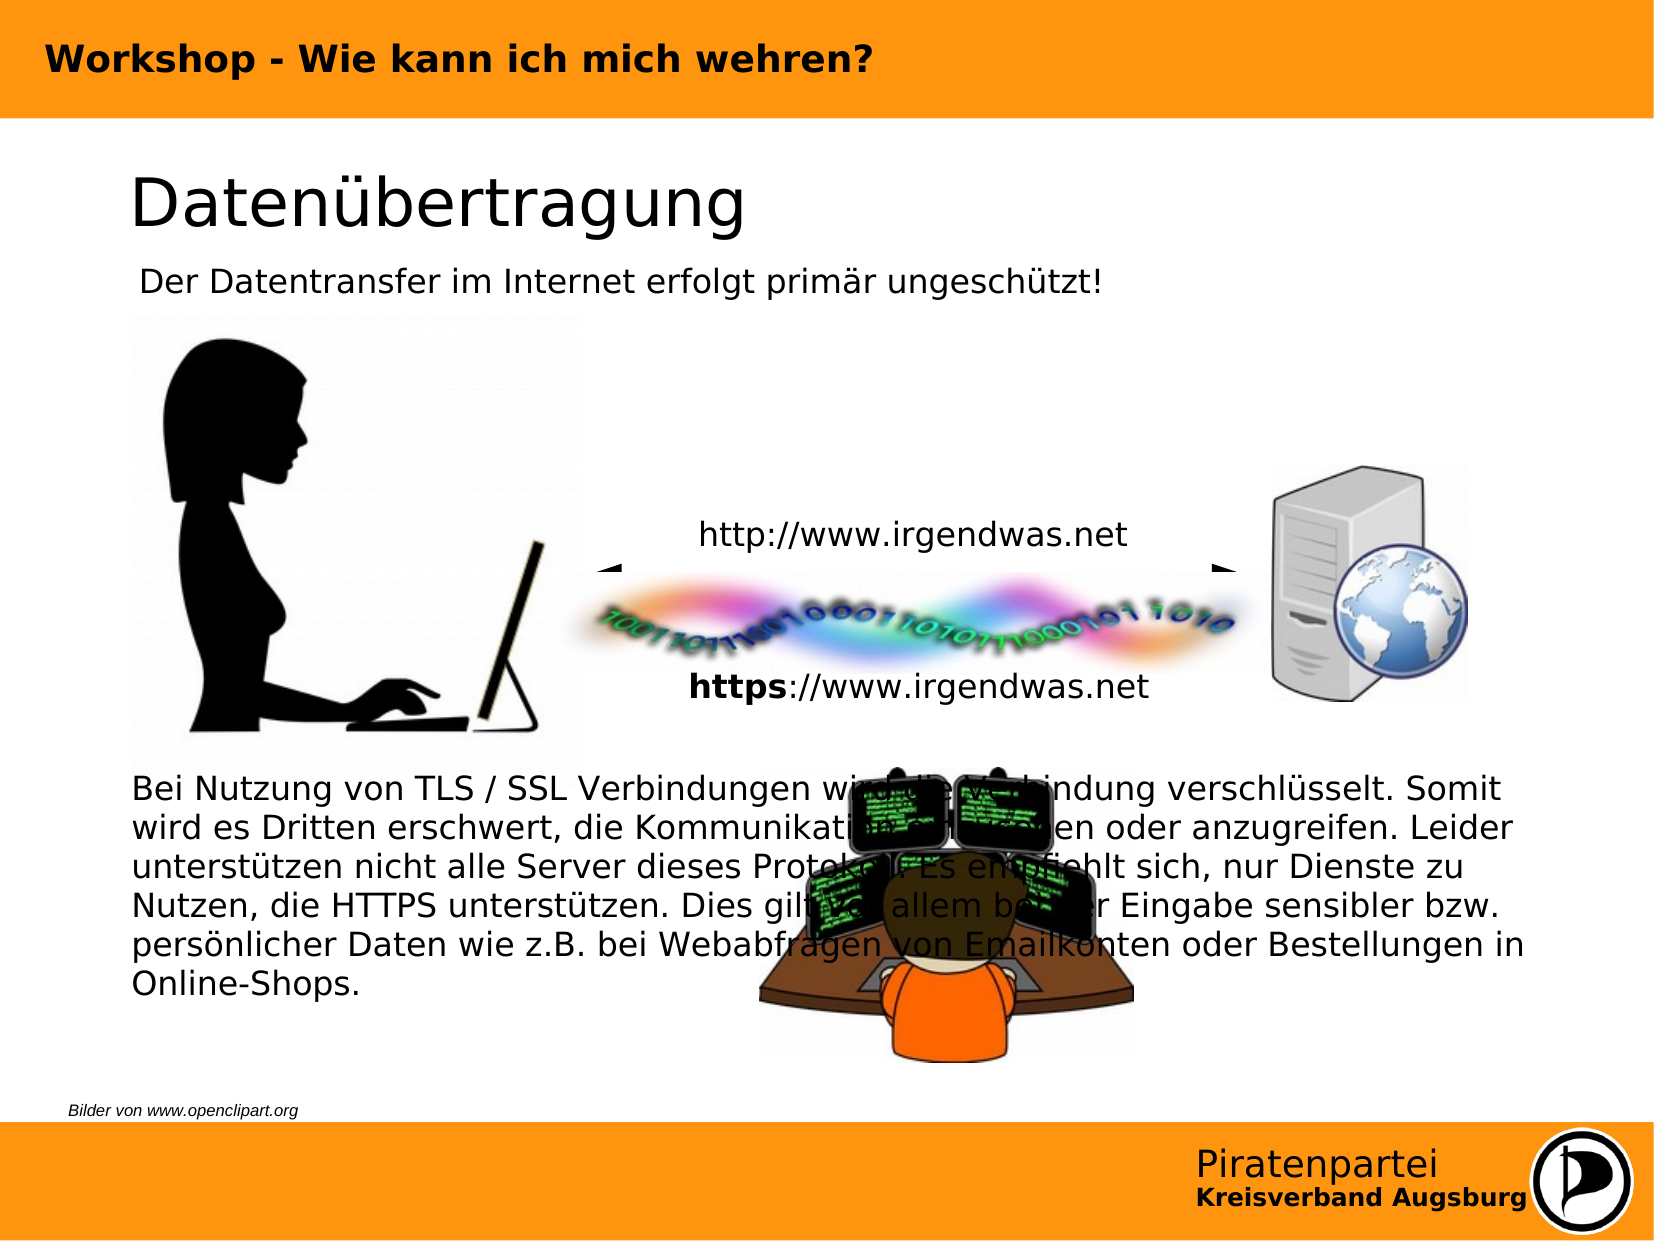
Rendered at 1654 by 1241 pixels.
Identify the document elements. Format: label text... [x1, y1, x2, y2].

text_box Bilder von www.openclipart.org [53, 1092, 842, 1127]
text_box Bei Nutzung von TLS / SSL Verbindungen wird die Verbindung verschlüsselt. Somit wird es Dritten erschwert, die Kommunikation einzusehen oder anzugreifen. Leider unterstützen nicht alle Server dieses Protokoll. Es empfiehlt sich, nur Dienste zu Nutzen, die HTTPS unterstützen. Dies gilt vor allem bei der Eingabe sensibler bzw. persönlicher Daten wie z.B. bei Webabfragen von Emailkonten oder Bestellungen in Online-Shops. [116, 760, 1552, 1069]
picture [132, 315, 1270, 760]
text_box Workshop - Wie kann ich mich wehren? [29, 29, 1329, 88]
text_box Der Datentransfer im Internet erfolgt primär ungeschützt! [123, 253, 1559, 312]
text_box http://www.irgendwas.net [618, 506, 1209, 565]
text_box Datenübertragung [115, 155, 1560, 248]
text_box https://www.irgendwas.net [624, 659, 1215, 718]
picture [1271, 465, 1468, 702]
picture [1529, 1127, 1634, 1235]
